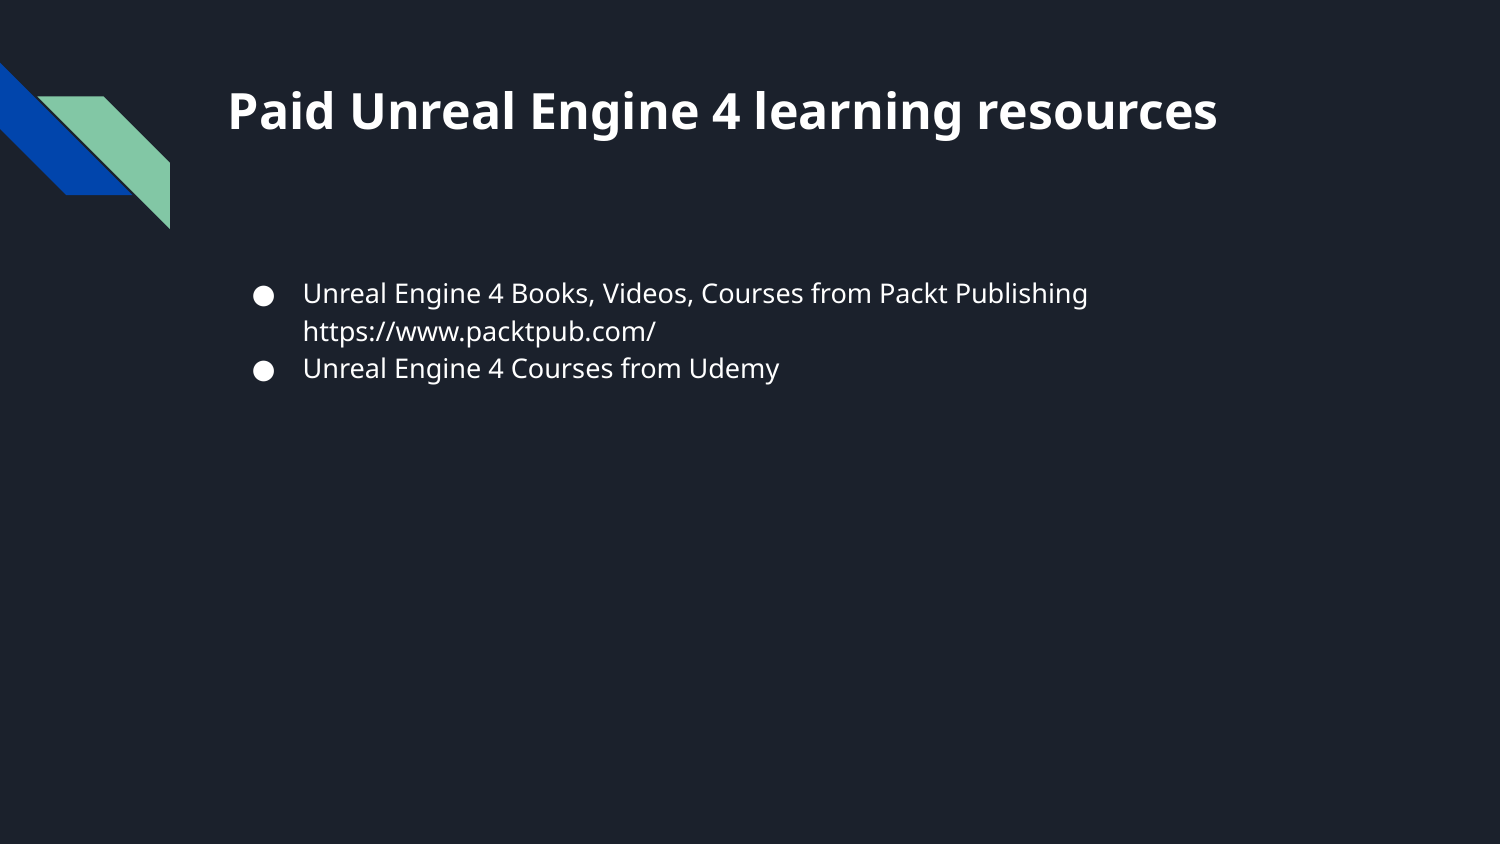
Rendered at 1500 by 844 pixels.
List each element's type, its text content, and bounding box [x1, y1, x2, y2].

text_box Paid Unreal Engine 4 learning resources [212, 64, 1368, 215]
text_box Unreal Engine 4 Books, Videos, Courses from Packt Publishing https://www.packtpub.com/ Unreal Engine 4 Courses from Udemy [212, 257, 1368, 735]
